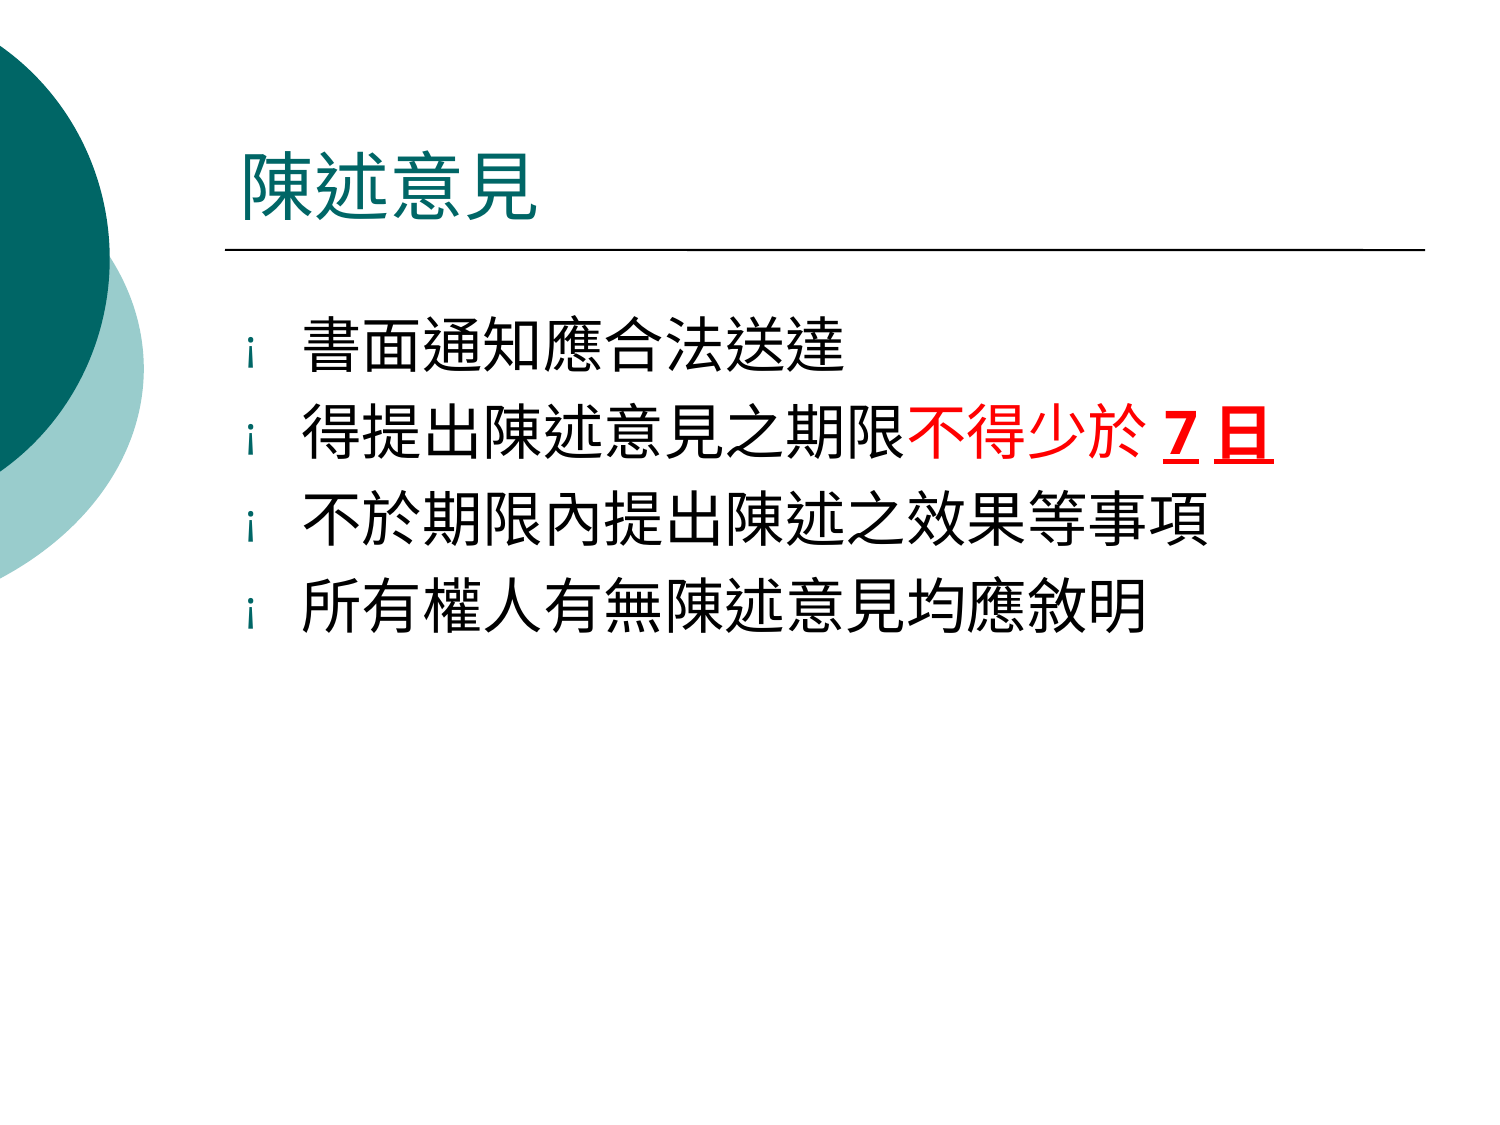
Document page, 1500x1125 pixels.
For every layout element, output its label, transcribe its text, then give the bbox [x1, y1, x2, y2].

list 書面通知應合法送達 得提出陳述意見之期限不得少於7日 不於期限內提出陳述之效果等事項 所有權人有無陳述意見均應敘明 [230, 299, 1318, 975]
title 陳述意見 [224, 49, 1425, 237]
